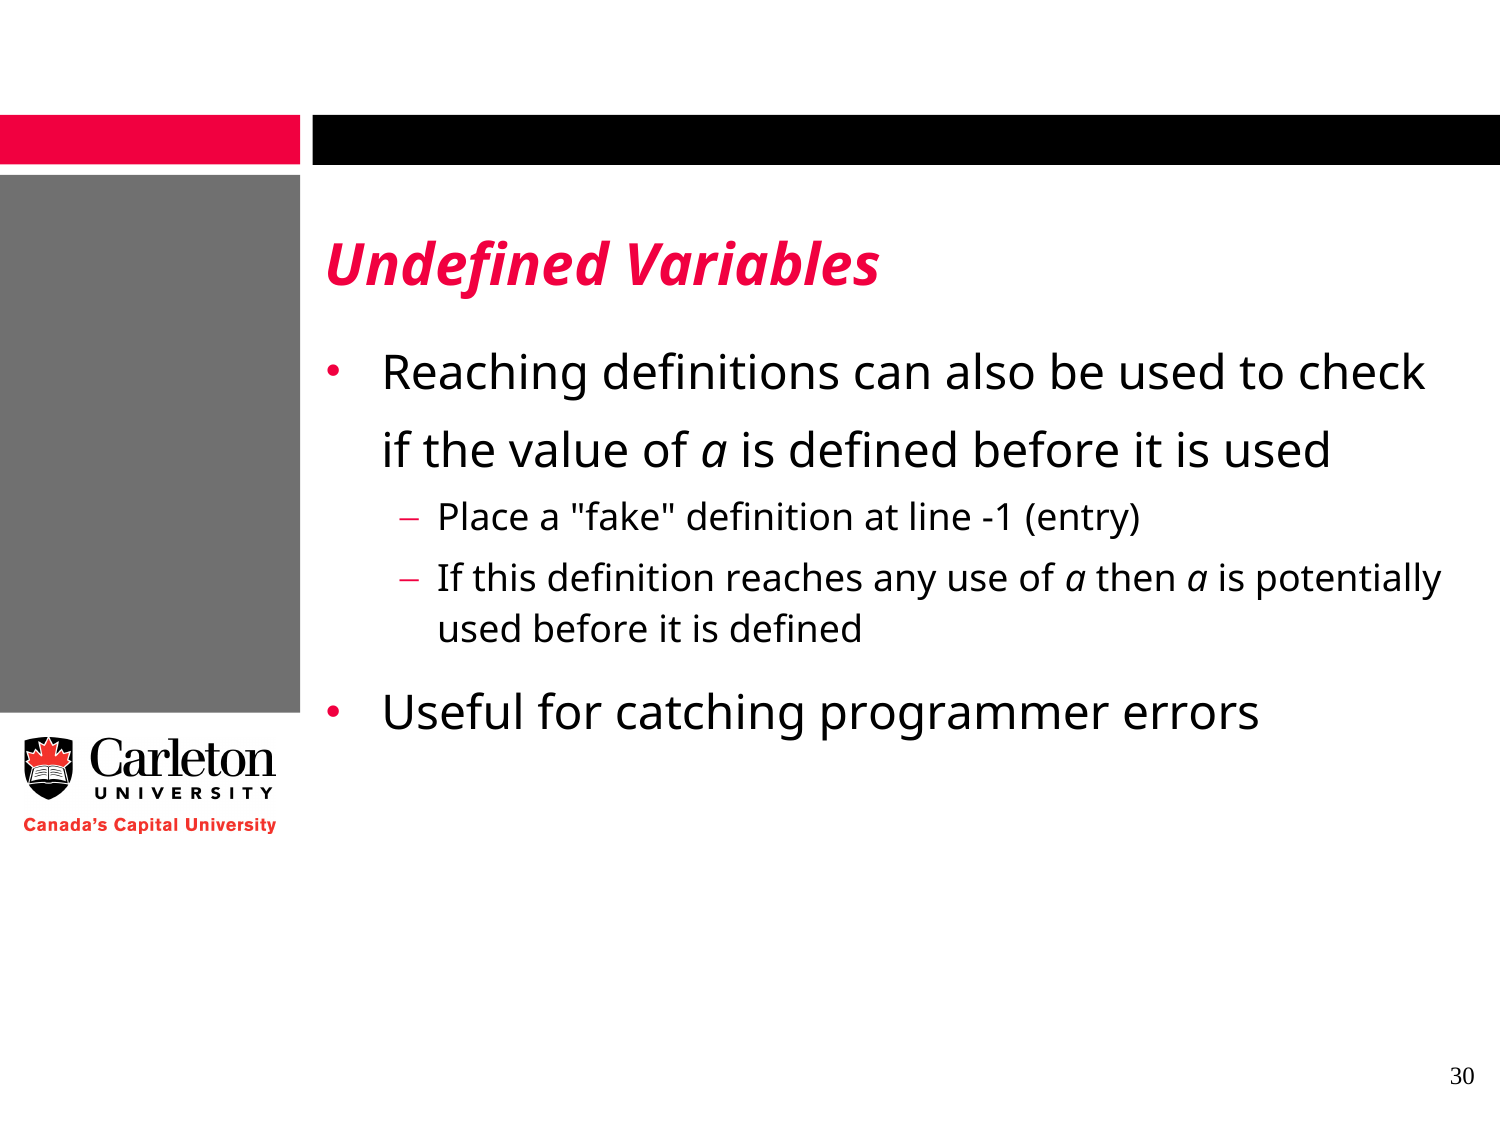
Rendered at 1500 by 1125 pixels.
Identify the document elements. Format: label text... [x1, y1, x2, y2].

picture [24, 737, 276, 834]
title Undefined Variables [324, 187, 1450, 324]
list Reaching definitions can also be used to check if the value of a is defined before it is used Place a "fake" definition at line -1 (entry) If this definition reaches any use of a then a is potentially used before it is defined Useful for catching programmer errors [324, 324, 1450, 1068]
